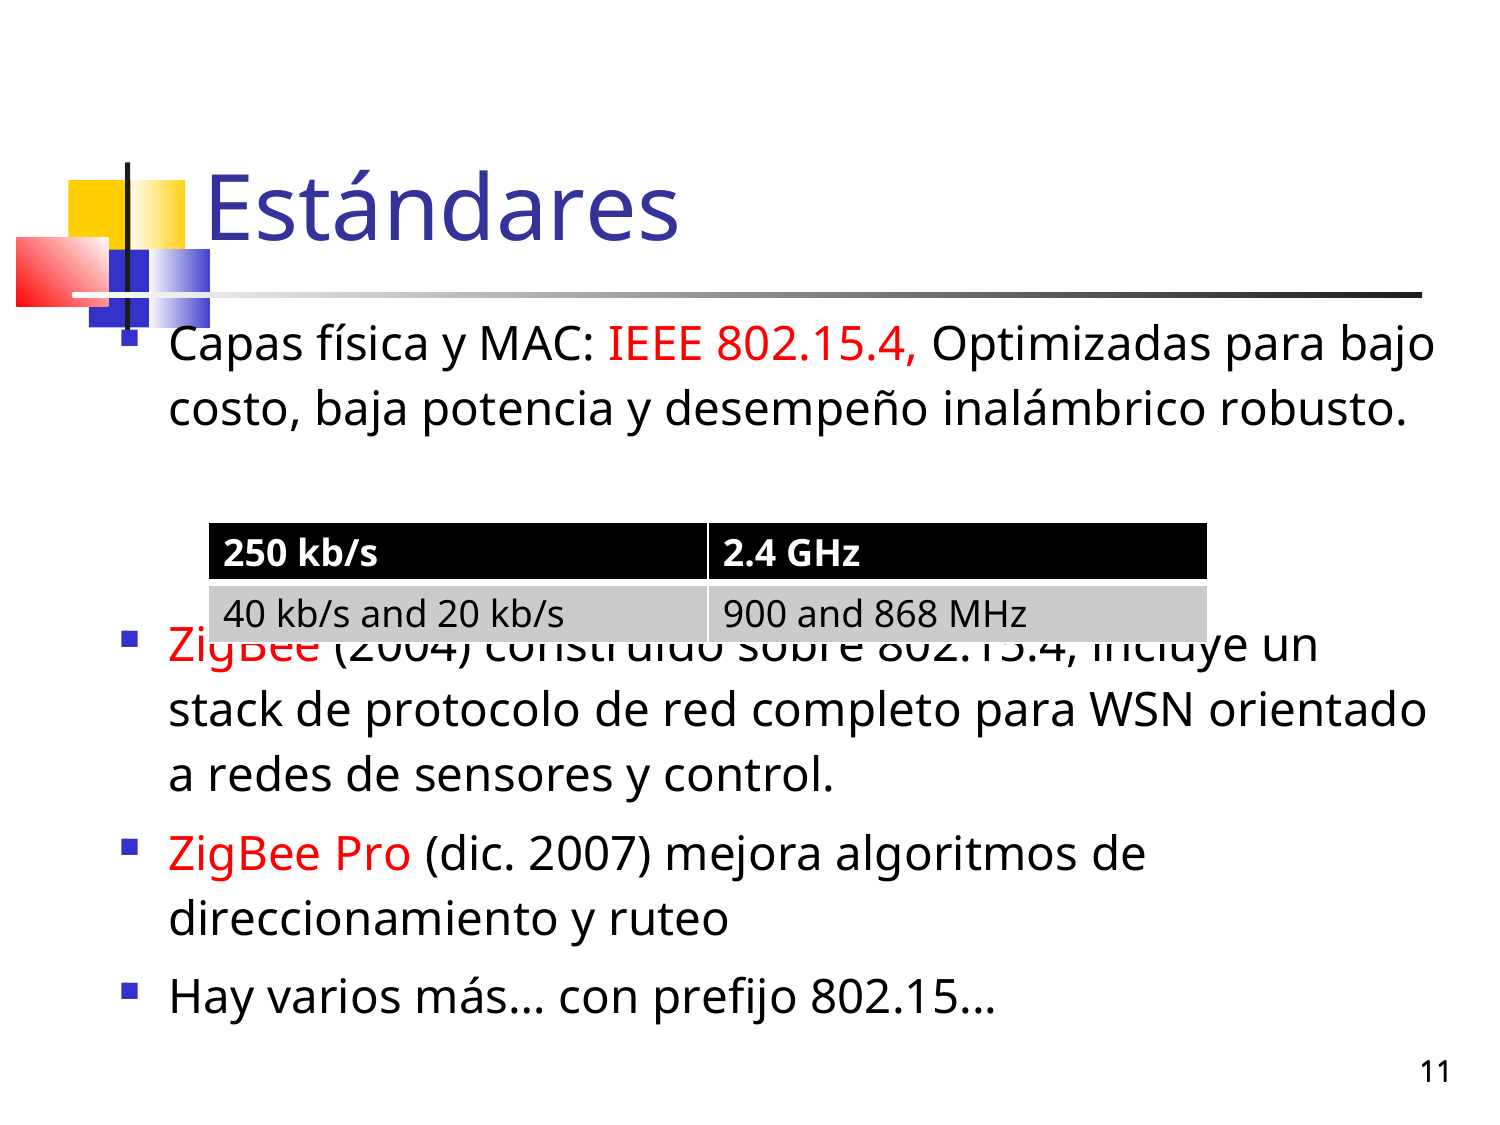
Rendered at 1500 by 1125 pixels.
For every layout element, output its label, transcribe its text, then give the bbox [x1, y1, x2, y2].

text_box 2.4 GHz [709, 523, 1207, 579]
text_box <number> [1155, 1024, 1468, 1100]
text_box 250 kb/s [209, 523, 707, 579]
title Estándares [188, 97, 1269, 275]
text_box 900 and 868 MHz [709, 586, 1207, 642]
text_box 40 kb/s and 20 kb/s [209, 586, 707, 642]
list Capas física y MAC: IEEE 802.15.4, Optimizadas para bajo costo, baja potencia y desempeño inalámbrico robusto. ZigBee (2004) construido sobre 802.15.4, incluye un stack de protocolo de red completo para WSN orientado a redes de sensores y control. ZigBee Pro (dic. 2007) mejora algoritmos de direccionamiento y ruteo Hay varios más… con prefijo 802.15... [104, 301, 1463, 1088]
